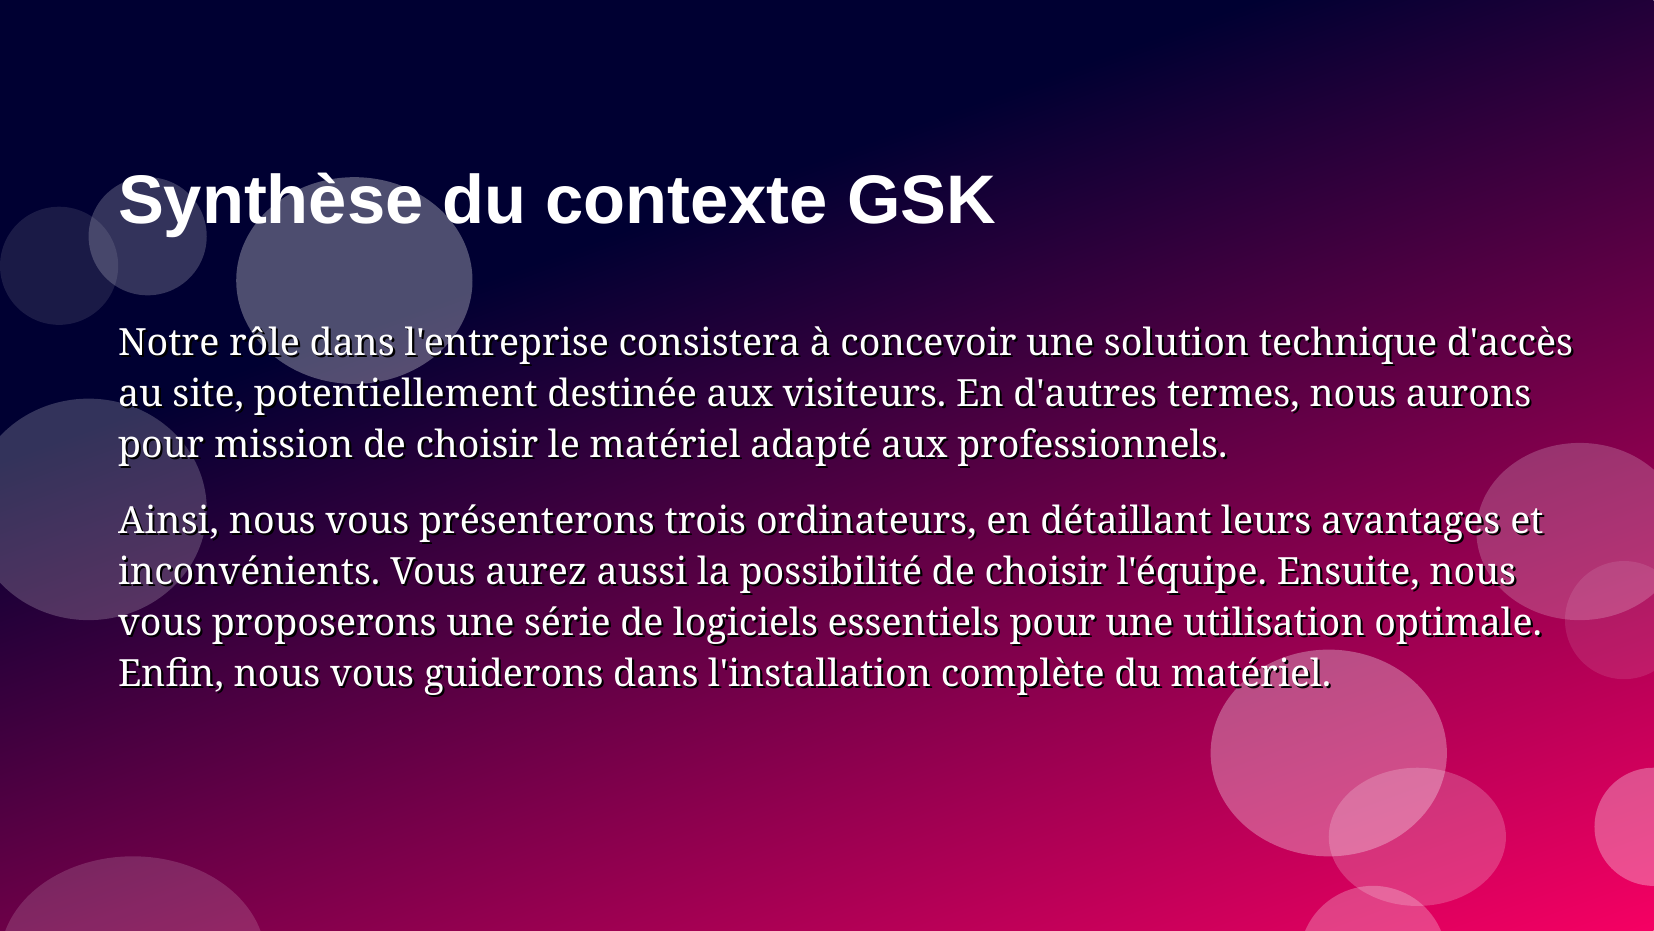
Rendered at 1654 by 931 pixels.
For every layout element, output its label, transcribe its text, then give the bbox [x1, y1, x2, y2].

subtitle Notre rôle dans l'entreprise consistera à concevoir une solution technique d'accès au site, potentiellement destinée aux visiteurs. En d'autres termes, nous aurons pour mission de choisir le matériel adapté aux professionnels. Ainsi, nous vous présenterons trois ordinateurs, en détaillant leurs avantages et inconvénients. Vous aurez aussi la possibilité de choisir l'équipe. Ensuite, nous vous proposerons une série de logiciels essentiels pour une utilisation optimale. Enfin, nous vous guiderons dans l'installation complète du matériel. [118, 350, 1595, 739]
title Synthèse du contexte GSK [118, 118, 1595, 281]
